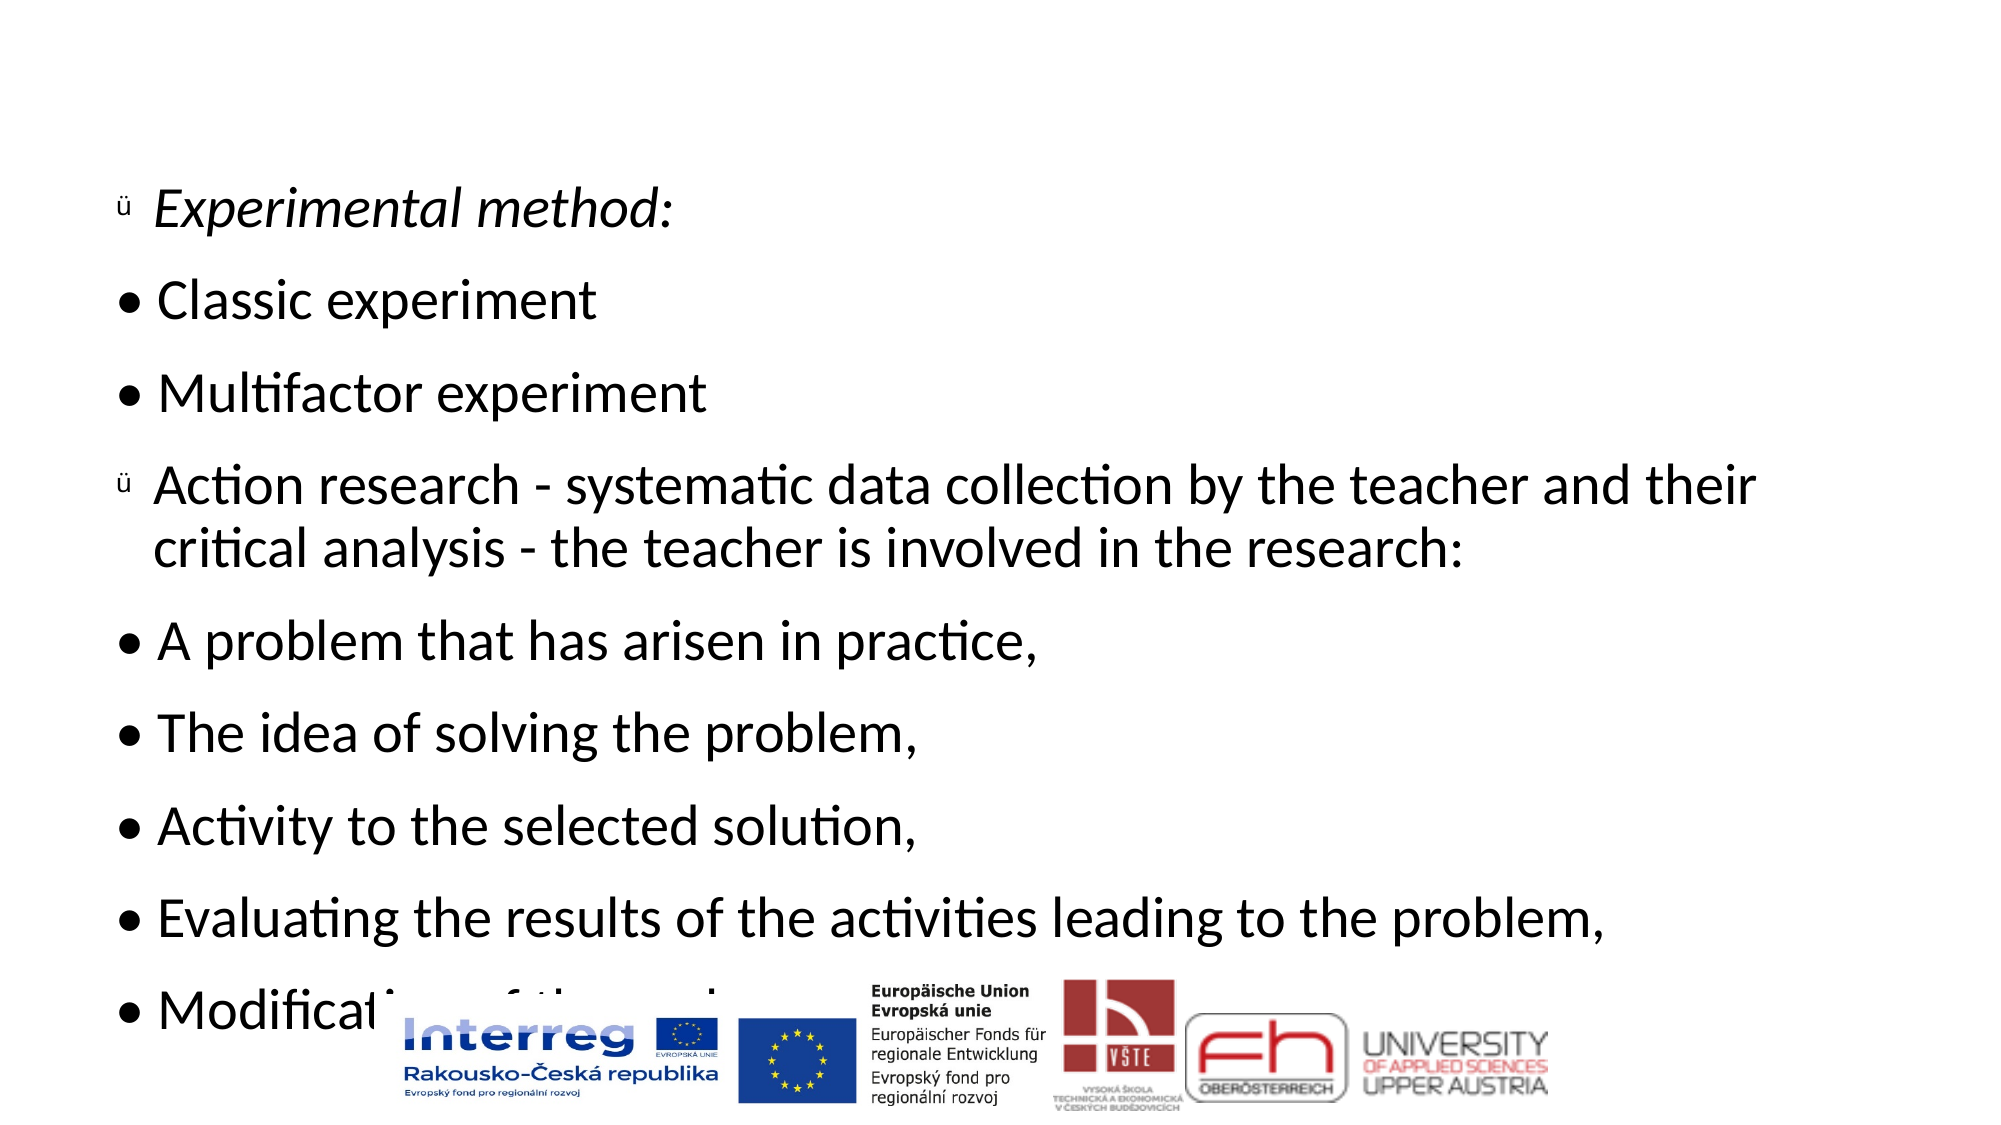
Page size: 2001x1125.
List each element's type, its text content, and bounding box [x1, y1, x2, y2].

picture [1053, 979, 1184, 1111]
picture [1185, 1013, 1548, 1103]
list Experimental method: • Classic experiment • Multifactor experiment Action research - systematic data collection by the teacher and their critical analysis - the teacher is involved in the research: • A problem that has arisen in practice, • The idea of solving the problem, • Activity to the selected solution, • Evaluating the results of the activities leading to the problem, • Modification of the problem. [100, 169, 1863, 1014]
picture [374, 984, 1046, 1125]
